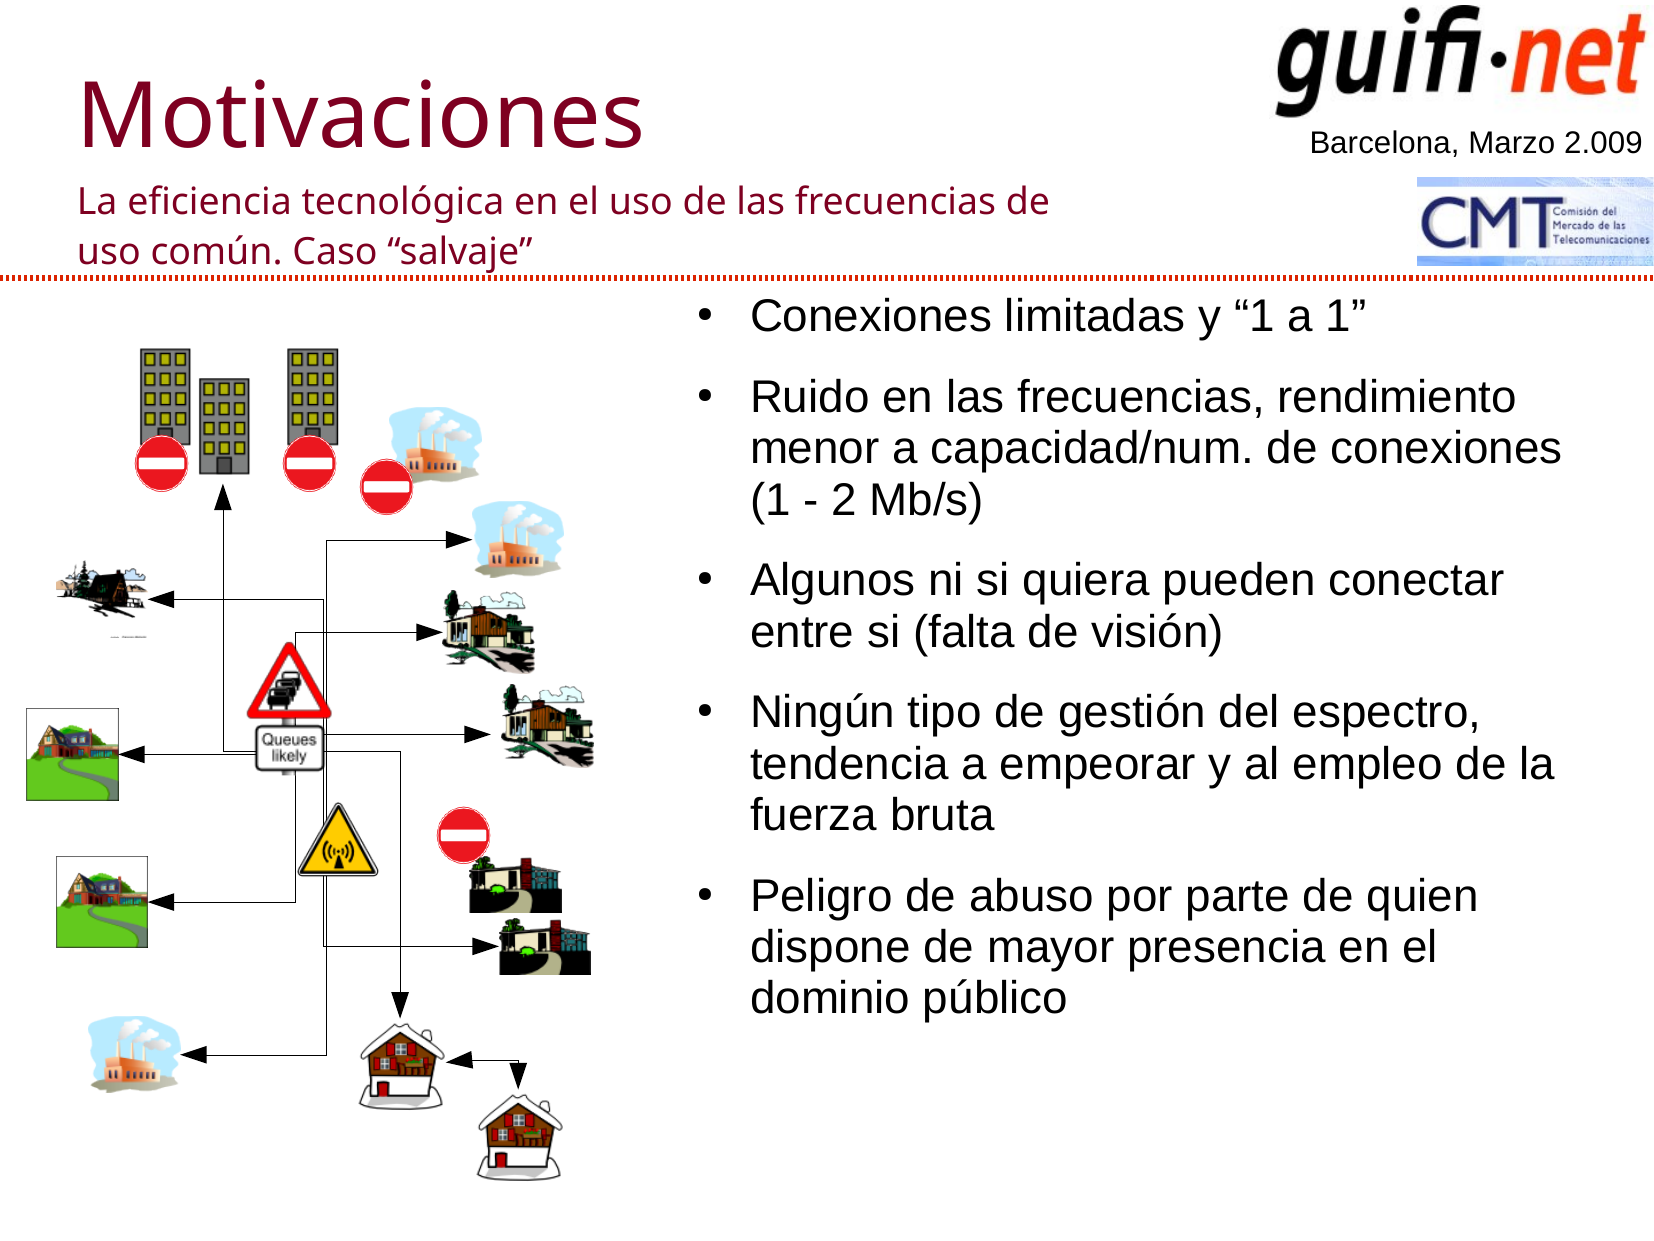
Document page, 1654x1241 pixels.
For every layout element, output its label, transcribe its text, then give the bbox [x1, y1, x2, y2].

picture [499, 918, 591, 975]
picture [354, 1018, 446, 1111]
picture [118, 324, 482, 543]
picture [472, 501, 564, 578]
picture [233, 620, 384, 882]
list Conexiones limitadas y “1 a 1” Ruido en las frecuencias, rendimiento menor a capacidad/num. de conexiones (1 - 2 Mb/s) Algunos ni si quiera pueden conectar entre si (falta de visión) Ningún tipo de gestión del espectro, tendencia a empeorar y al empleo de la fuerza bruta Peligro de abuso por parte de quien dispone de mayor presencia en el dominio público [679, 290, 1572, 1109]
picture [501, 684, 594, 768]
picture [26, 708, 119, 801]
picture [56, 560, 148, 638]
picture [56, 856, 148, 948]
picture [1417, 177, 1654, 266]
title Motivaciones La eficiencia tecnológica en el uso de las frecuencias de uso común. Caso “salvaje” [76, 59, 1093, 267]
picture [442, 590, 535, 675]
picture [88, 1016, 181, 1093]
picture [472, 1089, 564, 1182]
picture [1269, 5, 1654, 119]
picture [433, 802, 562, 913]
